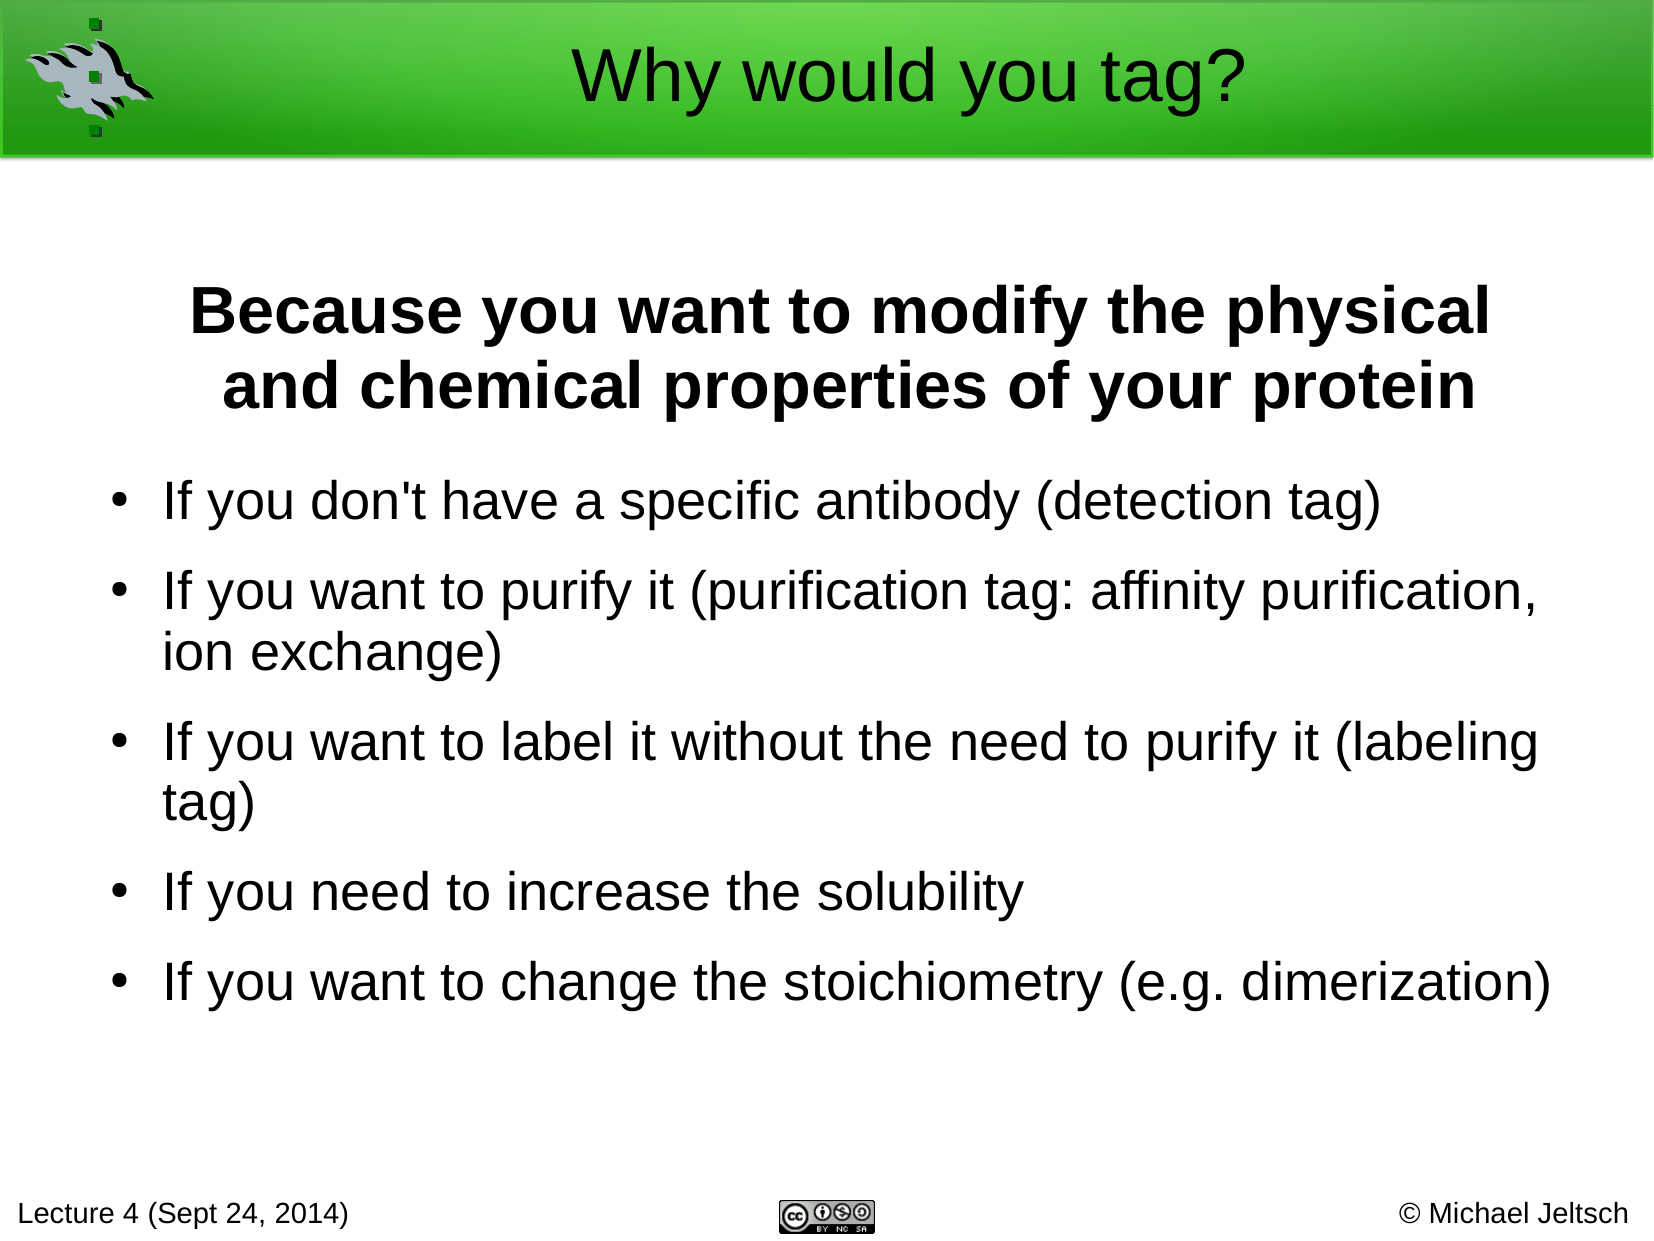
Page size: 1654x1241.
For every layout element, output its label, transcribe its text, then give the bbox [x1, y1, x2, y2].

title Why would you tag? [289, 30, 1531, 121]
list If you don't have a specific antibody (detection tag) If you want to purify it (purification tag: affinity purification, ion exchange) If you want to label it without the need to purify it (labeling tag) If you need to increase the solubility If you want to change the stoichiometry (e.g. dimerization) [92, 470, 1581, 1044]
text_box Because you want to modify the physical and chemical properties of your protein [174, 265, 1509, 430]
picture [779, 1200, 875, 1234]
